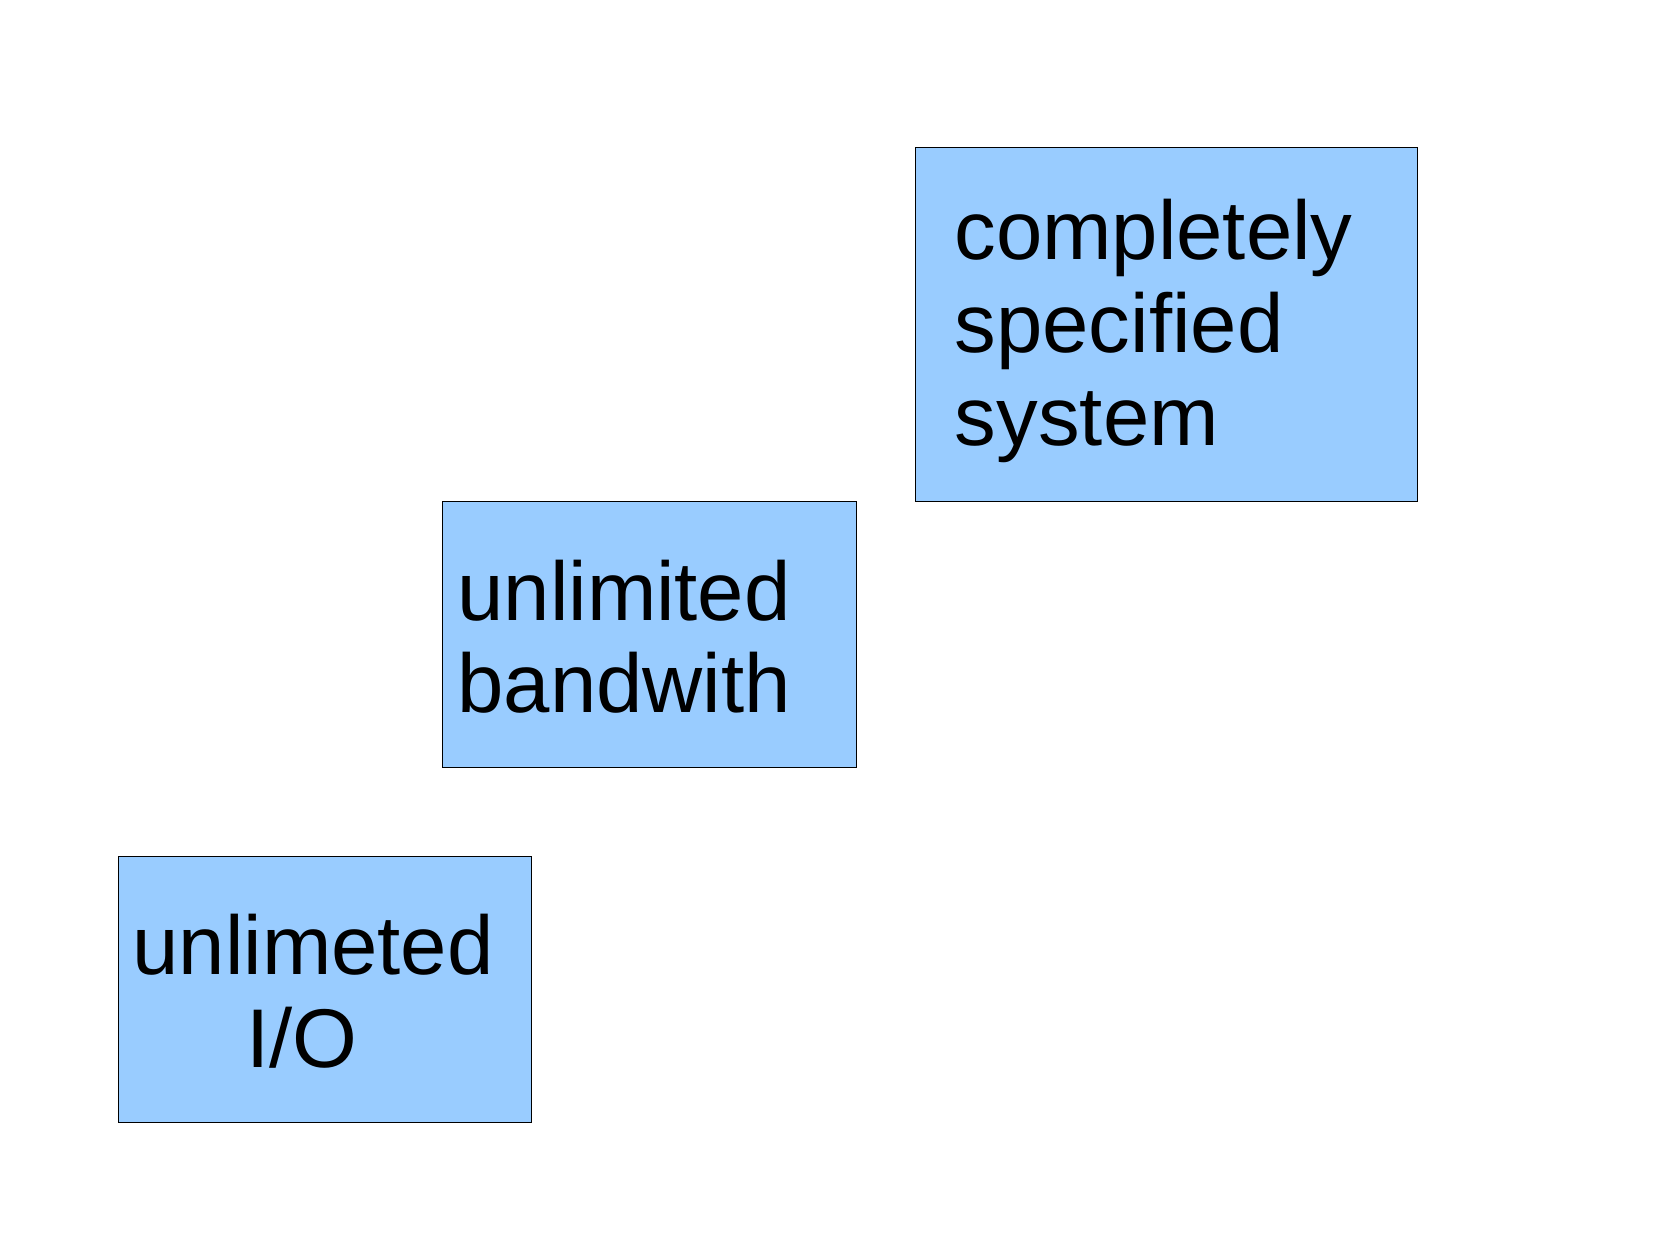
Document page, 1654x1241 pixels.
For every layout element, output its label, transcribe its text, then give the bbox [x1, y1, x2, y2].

text_box [442, 501, 857, 537]
text_box [118, 856, 532, 891]
text_box unlimeted I/O [118, 891, 569, 1101]
text_box [915, 147, 1418, 502]
text_box [118, 1101, 532, 1123]
text_box [442, 747, 857, 768]
text_box completely specified system [940, 177, 1458, 484]
text_box unlimited bandwith [442, 537, 893, 747]
